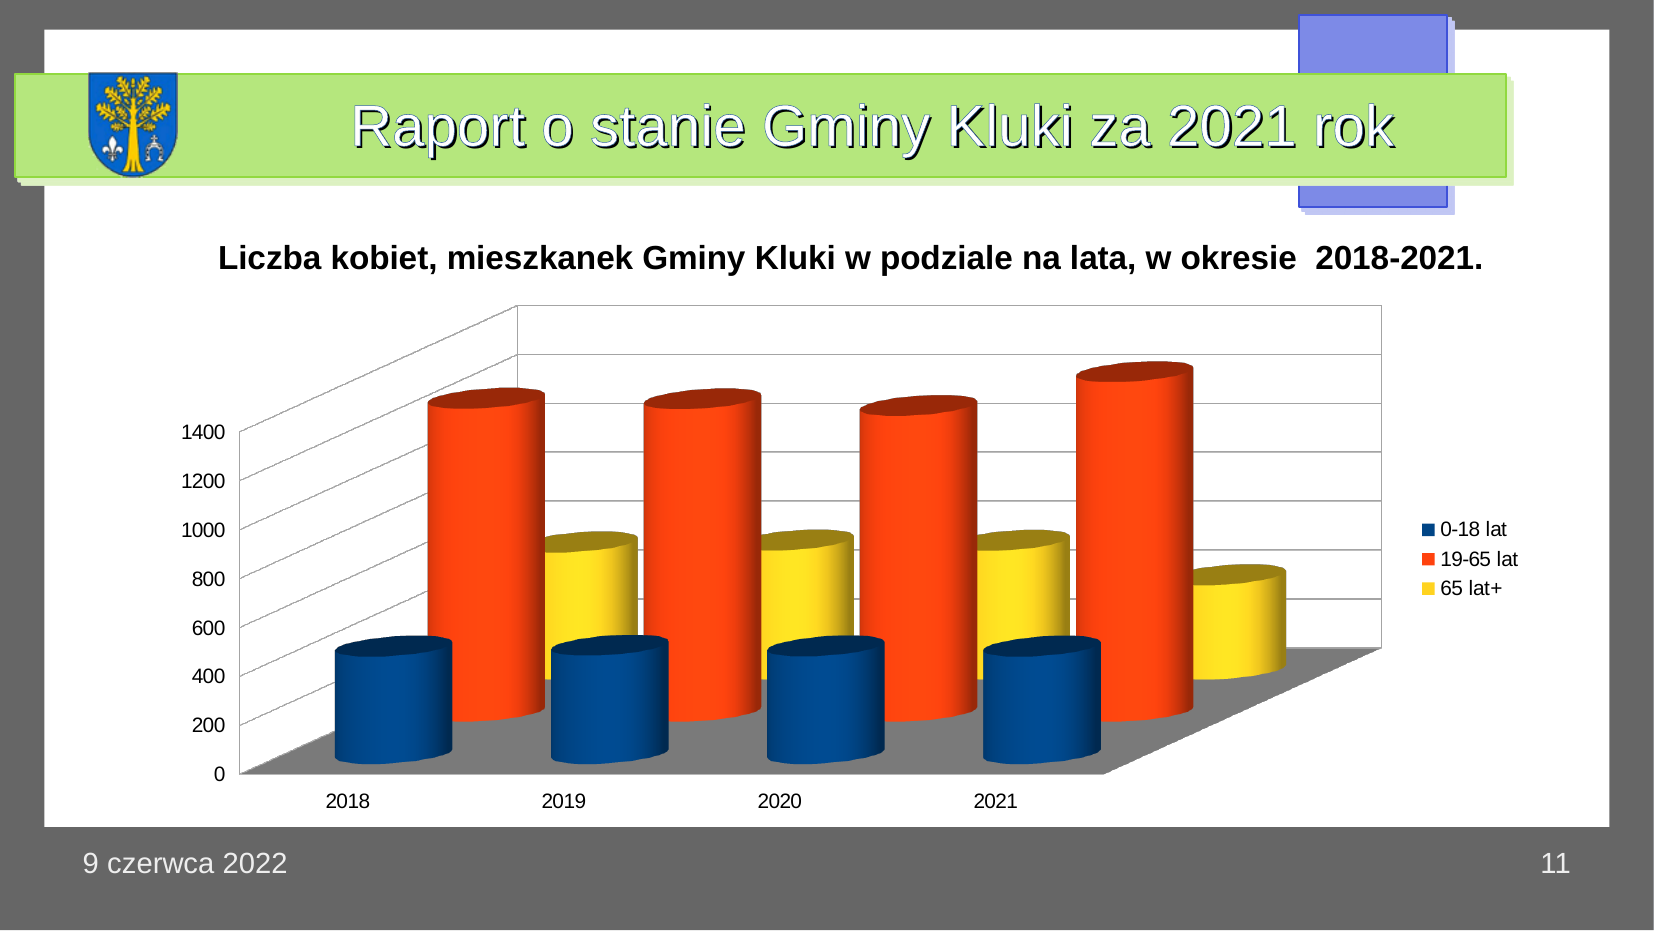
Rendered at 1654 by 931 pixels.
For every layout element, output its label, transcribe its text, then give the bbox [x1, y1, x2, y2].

subtitle Liczba kobiet, mieszkanek Gminy Kluki w podziale na lata, w okresie 2018-2021. [147, 220, 1565, 768]
picture [88, 72, 178, 178]
chart [147, 295, 1538, 824]
title Raport o stanie Gminy Kluki za 2021 rok [236, 73, 1654, 178]
